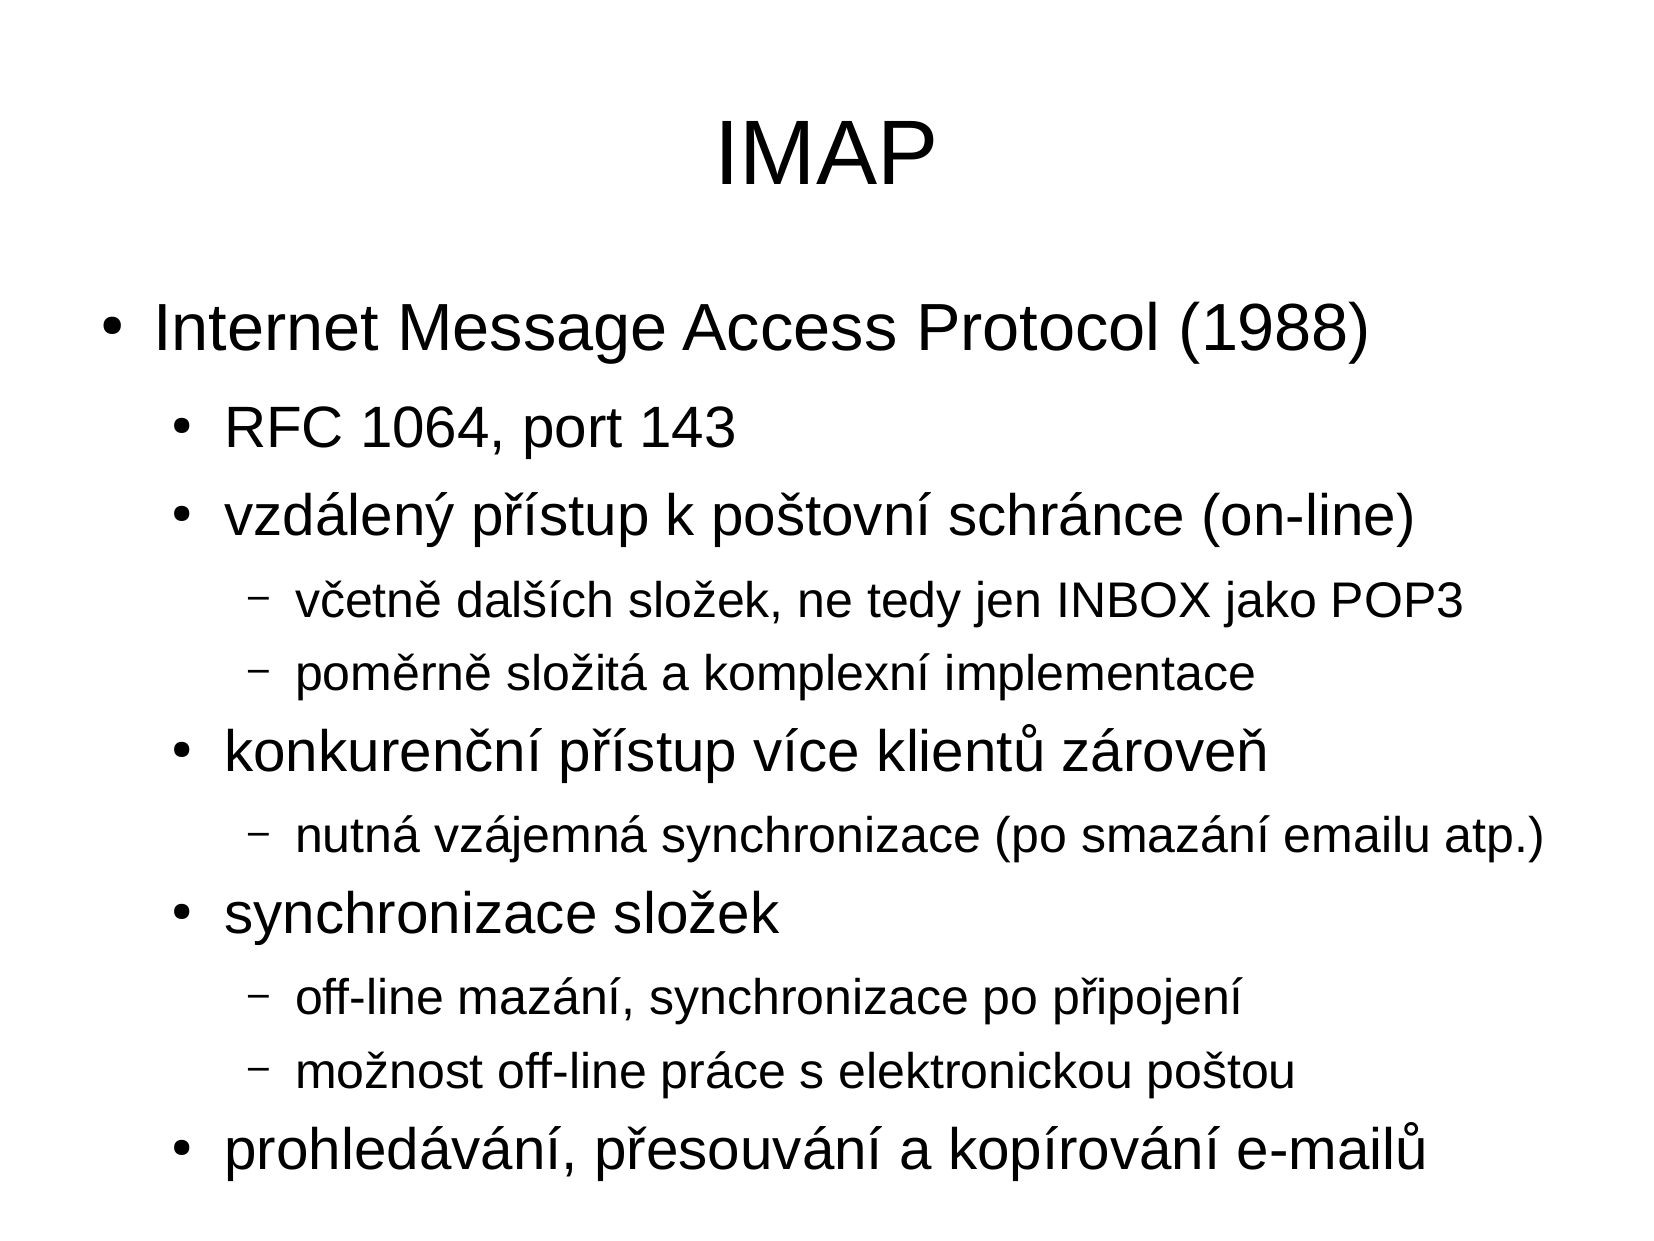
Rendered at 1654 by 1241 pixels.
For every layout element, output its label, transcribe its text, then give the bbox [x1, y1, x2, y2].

list Internet Message Access Protocol (1988) RFC 1064, port 143 vzdálený přístup k poštovní schránce (on-line) včetně dalších složek, ne tedy jen INBOX jako POP3 poměrně složitá a komplexní implementace konkurenční přístup více klientů zároveň nutná vzájemná synchronizace (po smazání emailu atp.) synchronizace složek off-line mazání, synchronizace po připojení možnost off-line práce s elektronickou poštou prohledávání, přesouvání a kopírování e-mailů [82, 290, 1571, 1182]
title IMAP [82, 49, 1571, 257]
